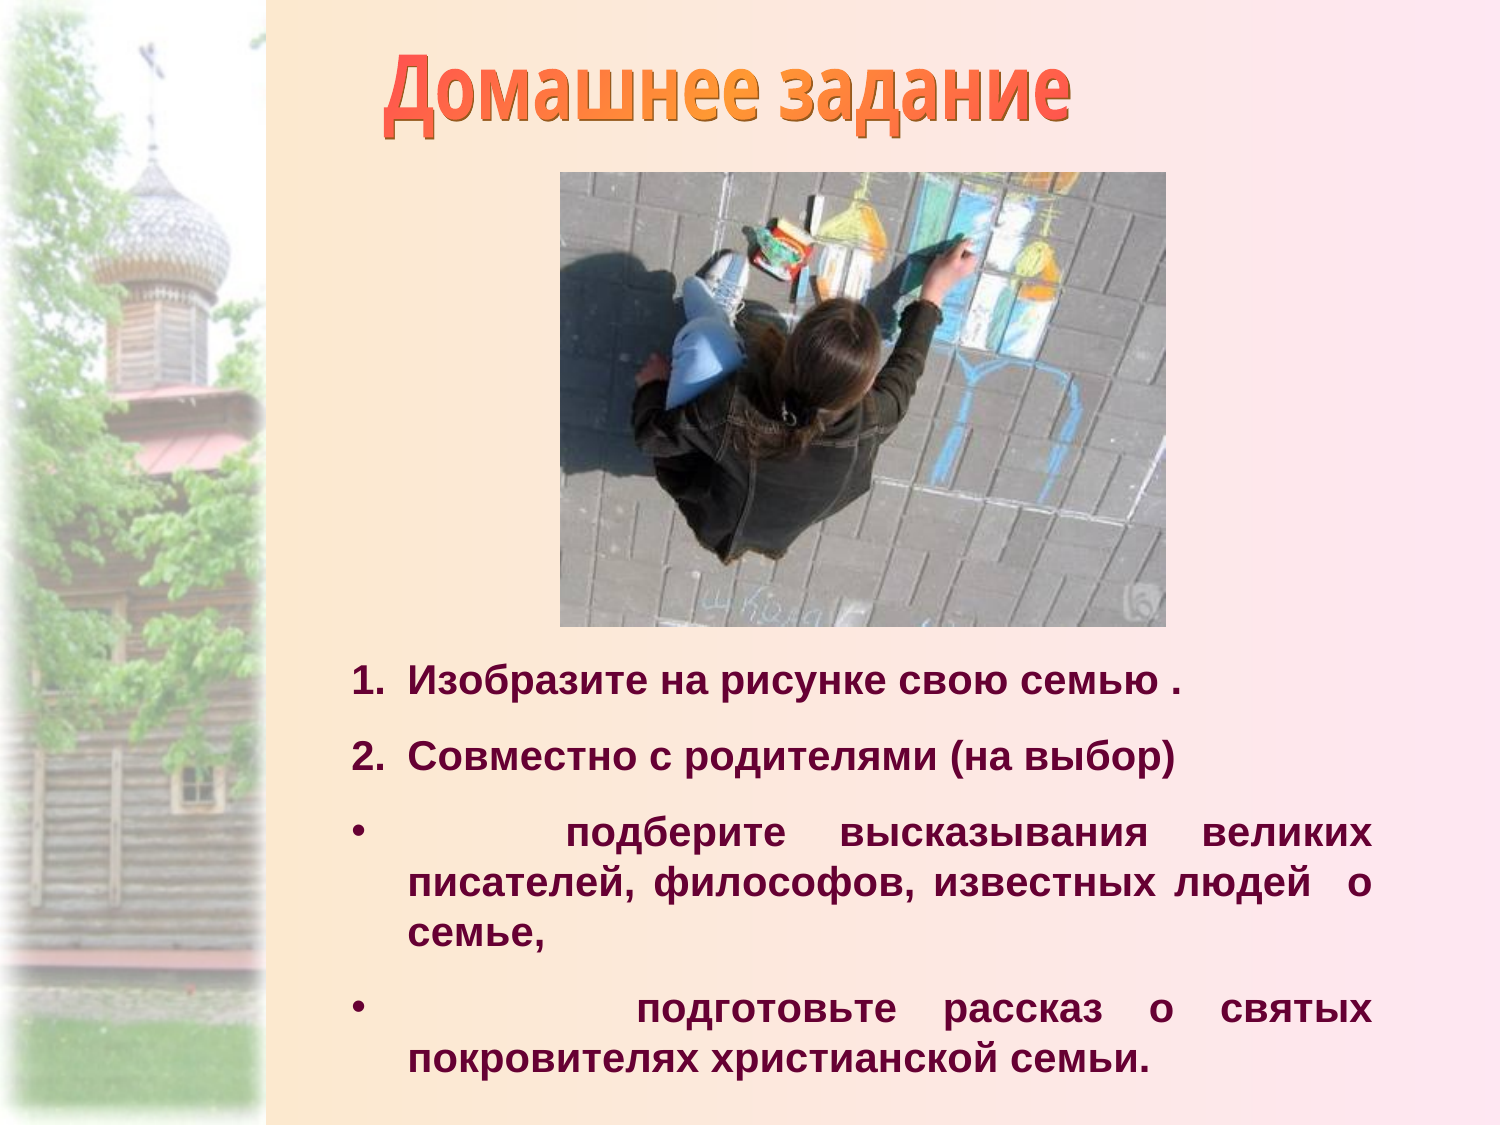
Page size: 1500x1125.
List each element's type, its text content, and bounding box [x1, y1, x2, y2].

text_box Домашнее задание [945, 69, 979, 119]
text_box Домашнее задание [856, 69, 899, 137]
text_box Домашнее задание [642, 69, 677, 119]
text_box Домашнее задание [902, 68, 935, 120]
text_box Домашнее задание [383, 54, 434, 138]
text_box Изобразите на рисунке свою семью . Совместно с родителями (на выбор) подберите высказывания великих писателей, философов, известных людей о семье, подготовьте рассказ о святых покровителях христианской семьи. [336, 645, 1388, 1089]
picture [0, 0, 266, 1125]
text_box Домашнее задание [989, 69, 1027, 119]
text_box Домашнее задание [481, 69, 527, 119]
text_box Домашнее задание [817, 68, 851, 120]
text_box Домашнее задание [534, 68, 568, 120]
text_box Домашнее задание [1035, 68, 1069, 120]
text_box Домашнее задание [723, 68, 758, 120]
text_box Домашнее задание [684, 68, 718, 120]
text_box Домашнее задание [437, 68, 473, 120]
text_box Домашнее задание [780, 68, 813, 120]
picture [560, 172, 1166, 627]
text_box Домашнее задание [577, 69, 633, 119]
